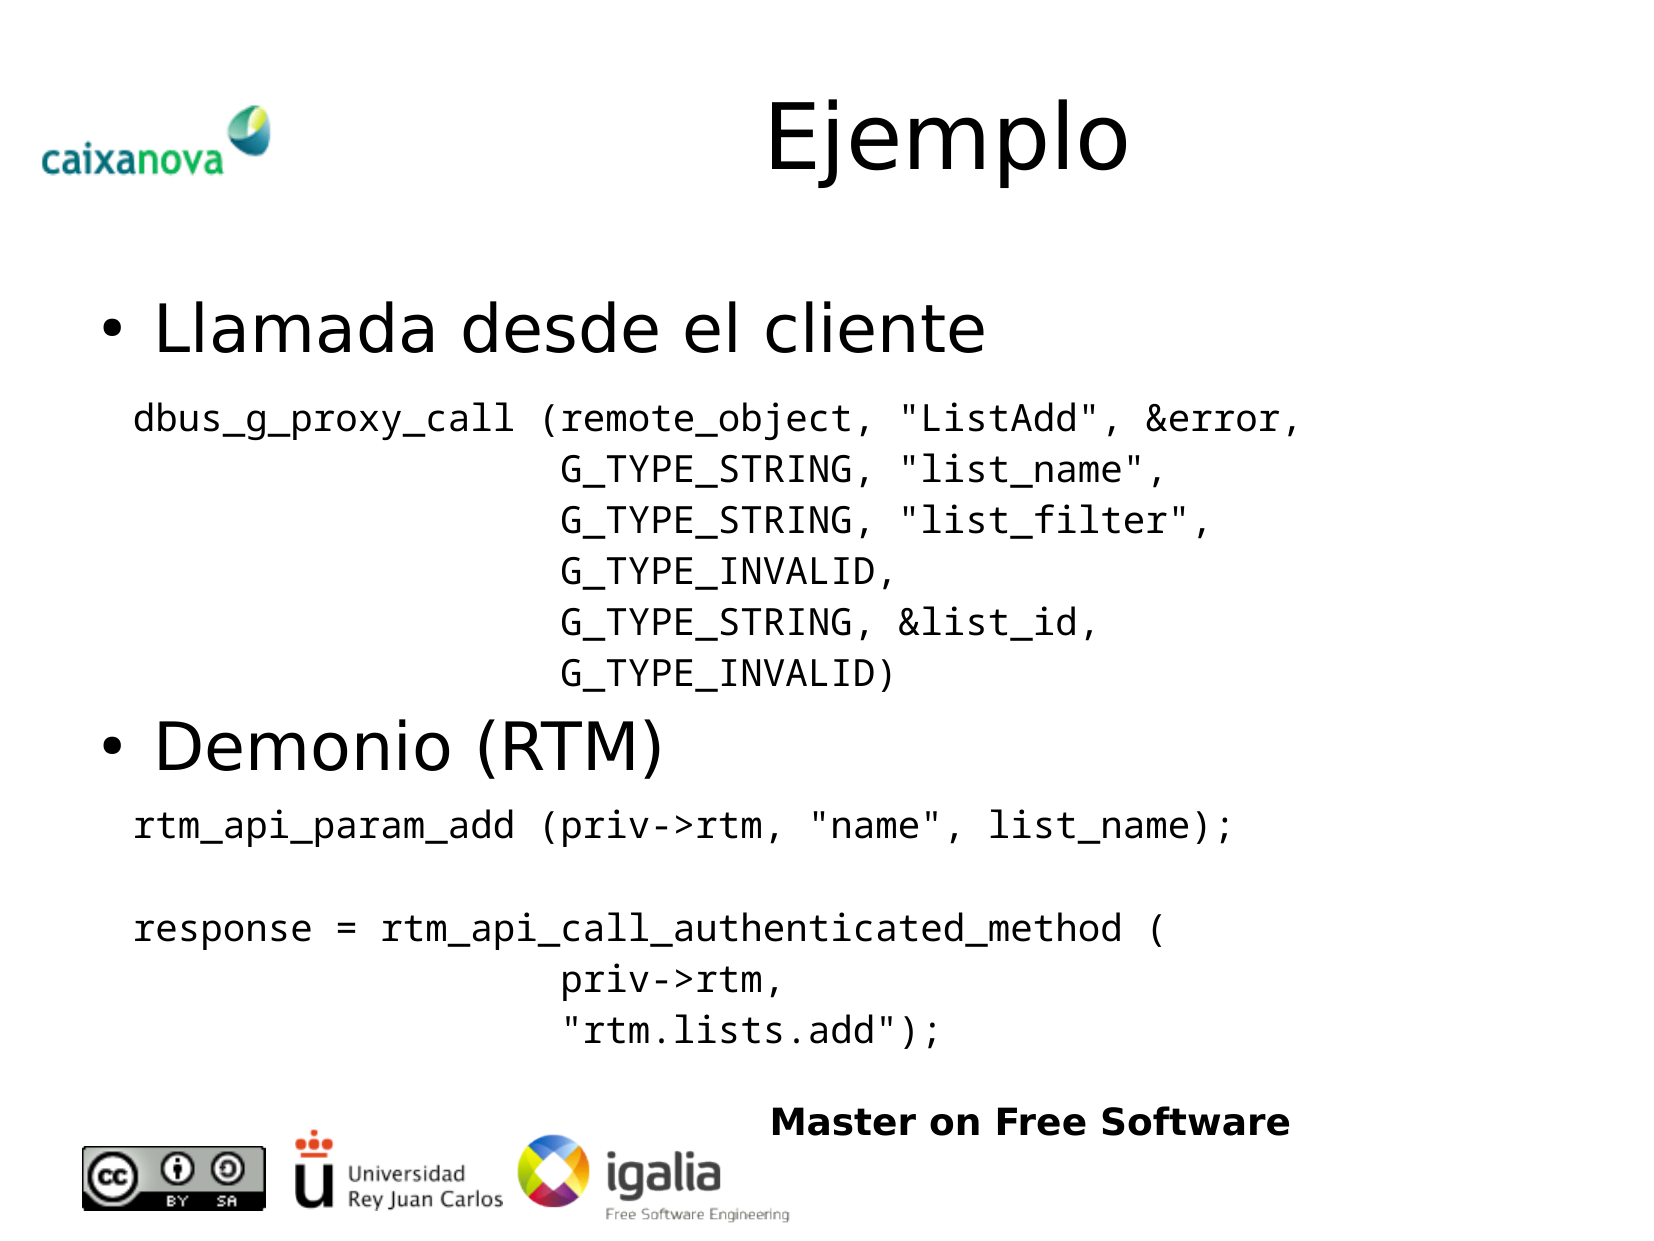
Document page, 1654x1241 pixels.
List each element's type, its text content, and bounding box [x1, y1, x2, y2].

title Ejemplo [295, 46, 1601, 229]
list Llamada desde el cliente Demonio (RTM) [82, 290, 1571, 1078]
picture [295, 1121, 811, 1235]
picture [29, 73, 284, 207]
text_box rtm_api_param_add (priv->rtm, "name", list_name); response = rtm_api_call_authenticated_method ( priv->rtm, "rtm.lists.add"); [118, 791, 1506, 1068]
picture [82, 1146, 266, 1211]
text_box dbus_g_proxy_call (remote_object, "ListAdd", &error, G_TYPE_STRING, "list_name", G_TYPE_STRING, "list_filter", G_TYPE_INVALID, G_TYPE_STRING, &list_id, G_TYPE_INVALID) [118, 383, 1536, 704]
